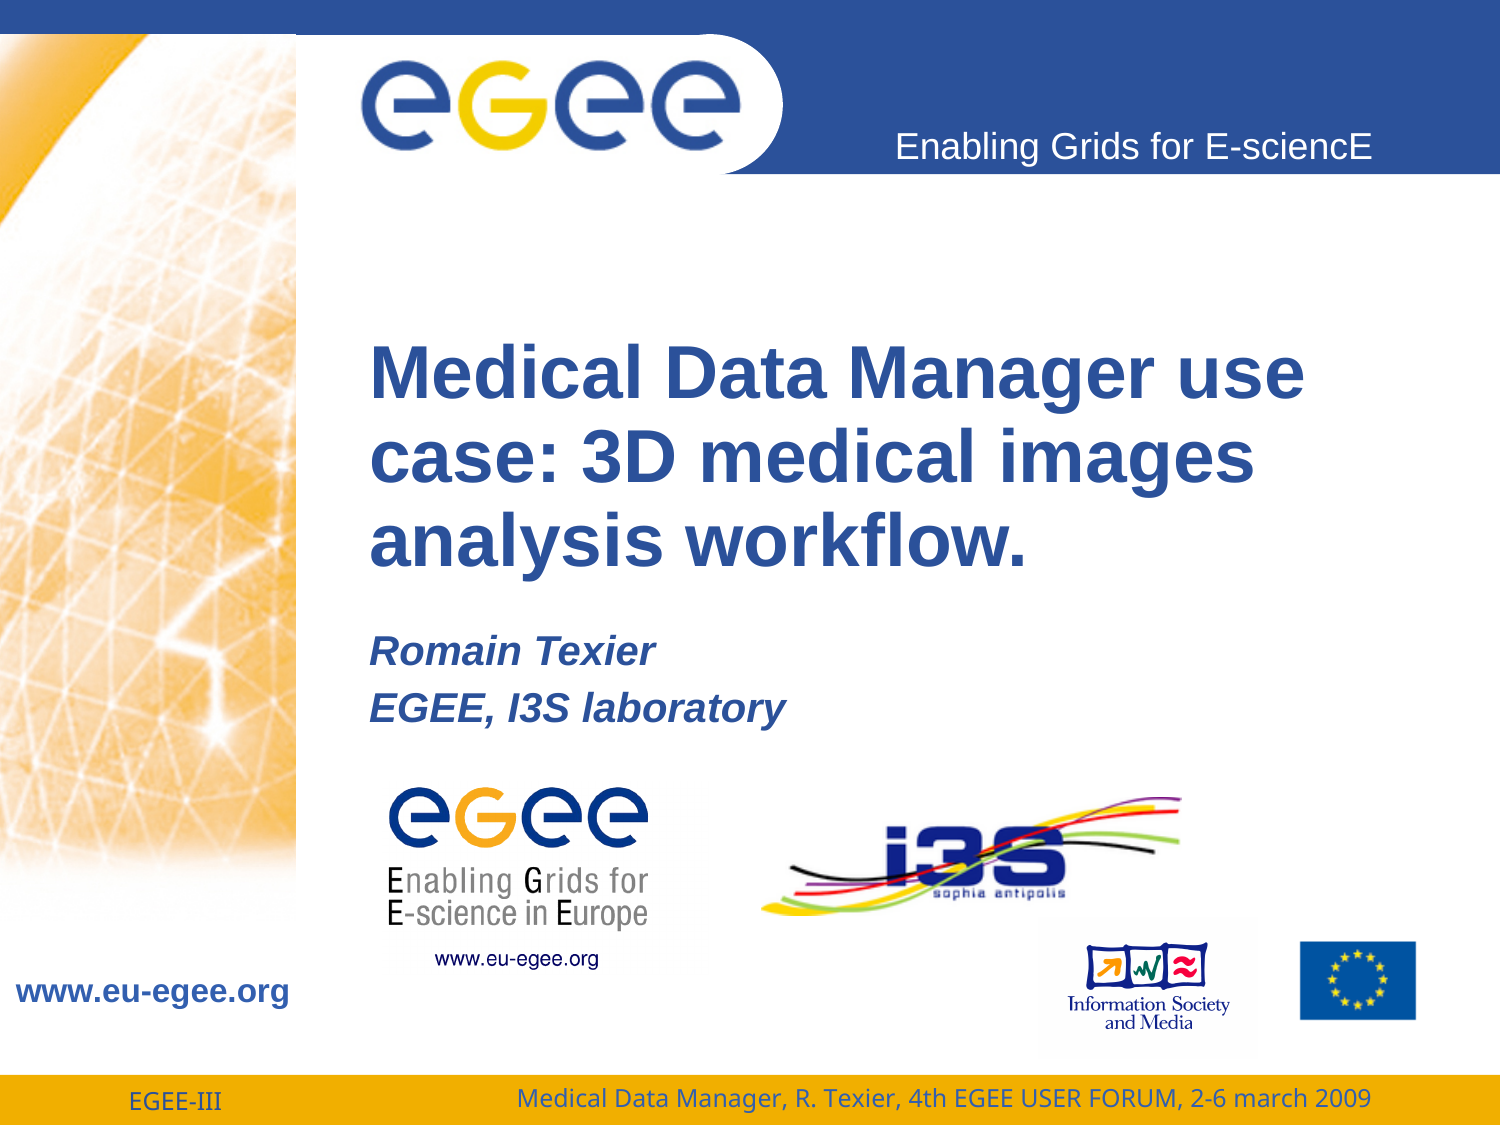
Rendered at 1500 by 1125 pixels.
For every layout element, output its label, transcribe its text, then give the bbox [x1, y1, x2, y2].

subtitle Romain Texier EGEE, I3S laboratory [354, 620, 1424, 850]
picture [1038, 917, 1258, 1059]
picture [355, 56, 748, 154]
picture [1291, 934, 1424, 1028]
title Medical Data Manager use case: 3D medical images analysis workflow. [354, 323, 1424, 620]
picture [0, 34, 296, 921]
picture [382, 781, 709, 975]
picture [761, 797, 1182, 916]
